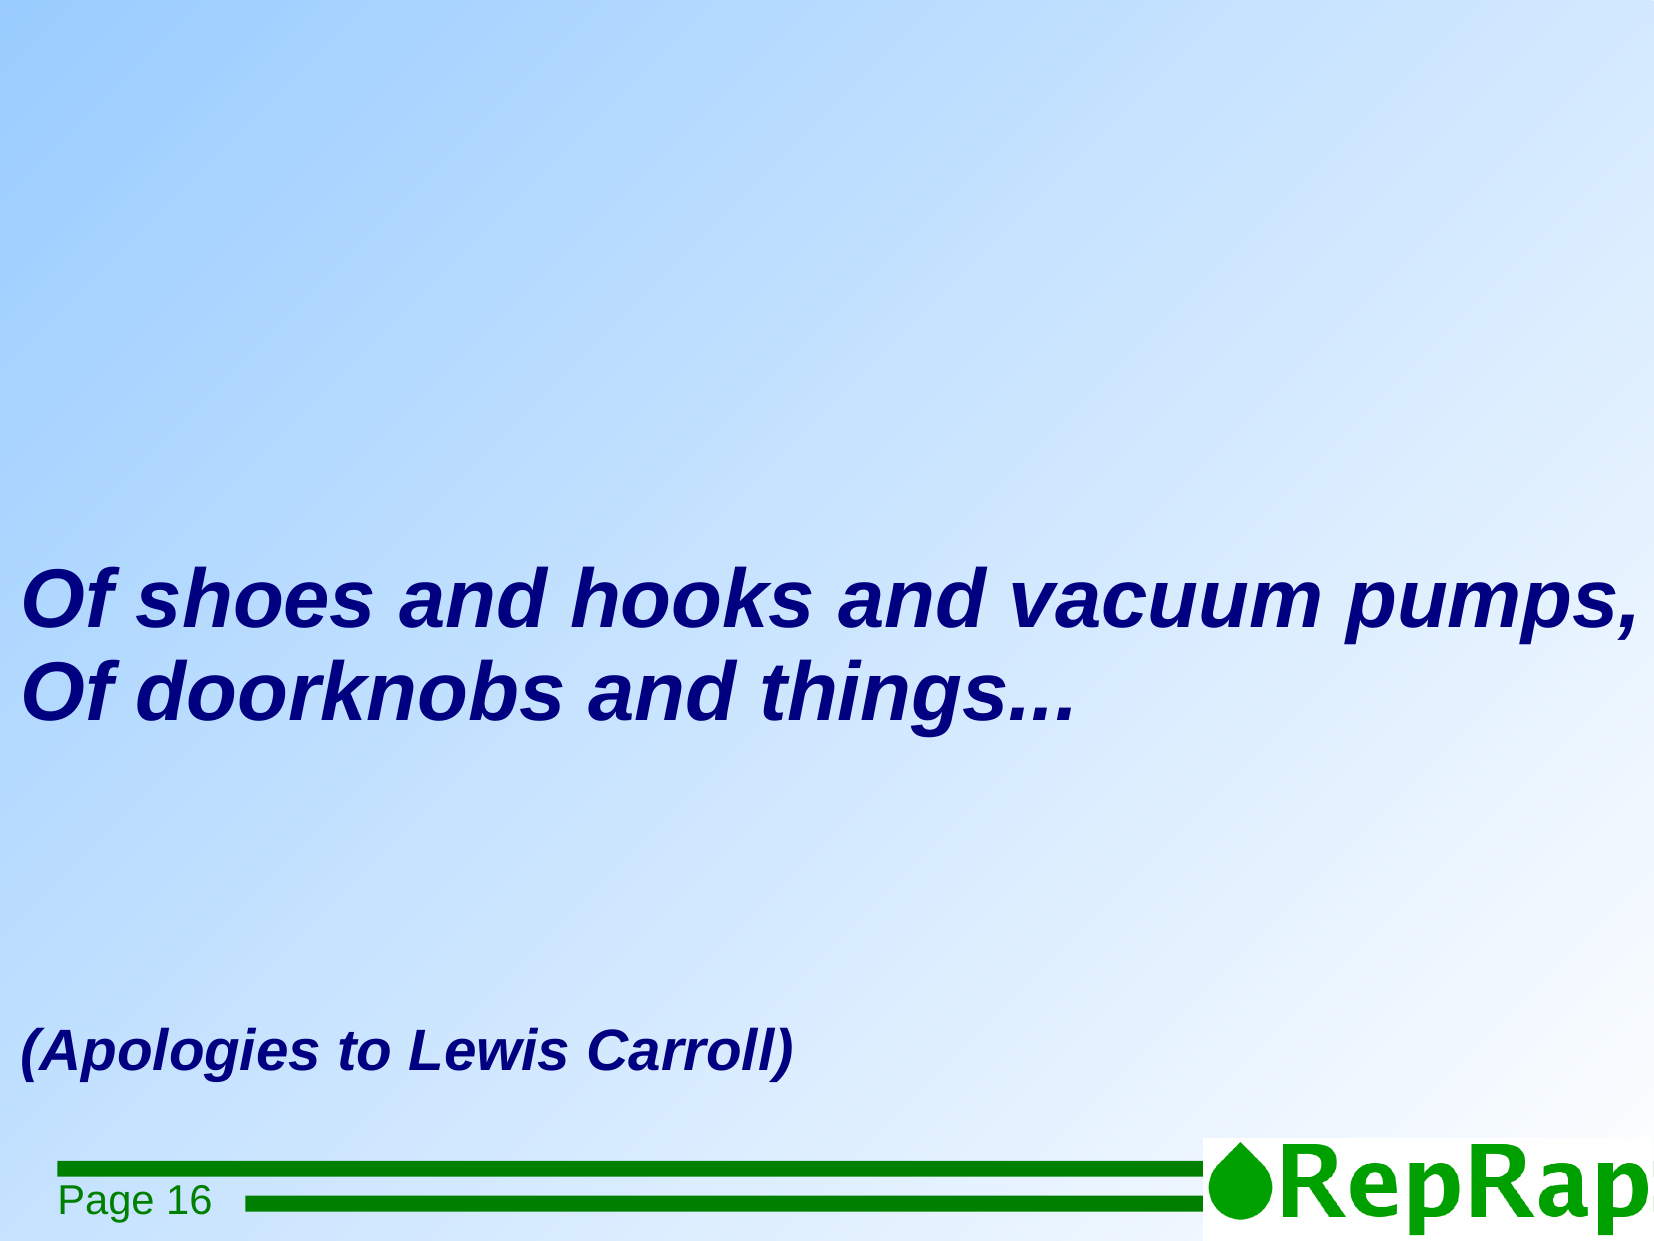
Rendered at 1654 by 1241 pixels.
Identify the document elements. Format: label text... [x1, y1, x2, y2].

title Of shoes and hooks and vacuum pumps, Of doorknobs and things... (Apologies to Lewis Carroll) [20, 552, 1654, 1083]
picture [1203, 1138, 1654, 1241]
